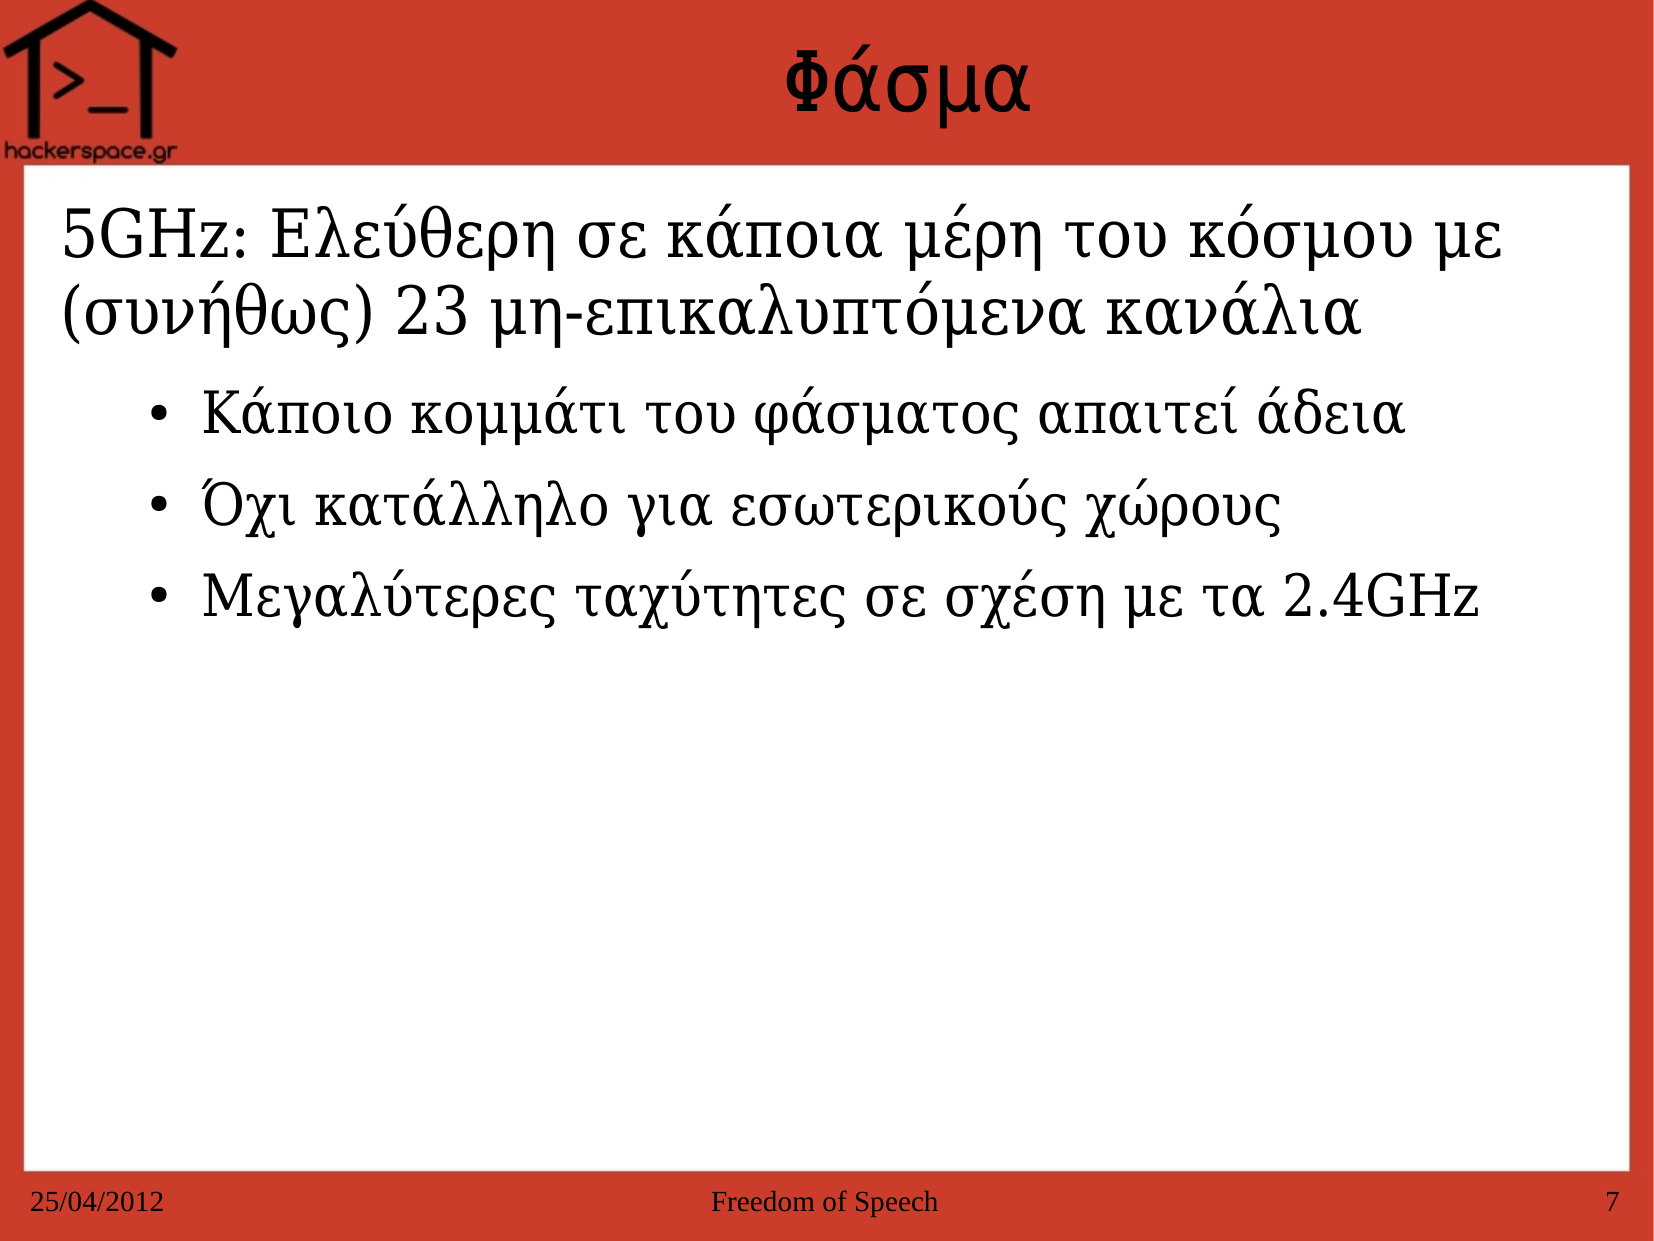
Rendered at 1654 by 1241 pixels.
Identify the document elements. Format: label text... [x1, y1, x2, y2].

picture [0, 0, 1654, 1241]
title Φάσμα [195, 15, 1621, 151]
list 5GHz: Ελεύθερη σε κάποια μέρη του κόσμου με (συνήθως) 23 μη-επικαλυπτόμενα κανάλια Κάποιο κομμάτι του φάσματος απαιτεί άδεια Όχι κατάλληλο για εσωτερικούς χώρους Μεγαλύτερες ταχύτητες σε σχέση με τα 2.4GHz [60, 195, 1591, 1141]
